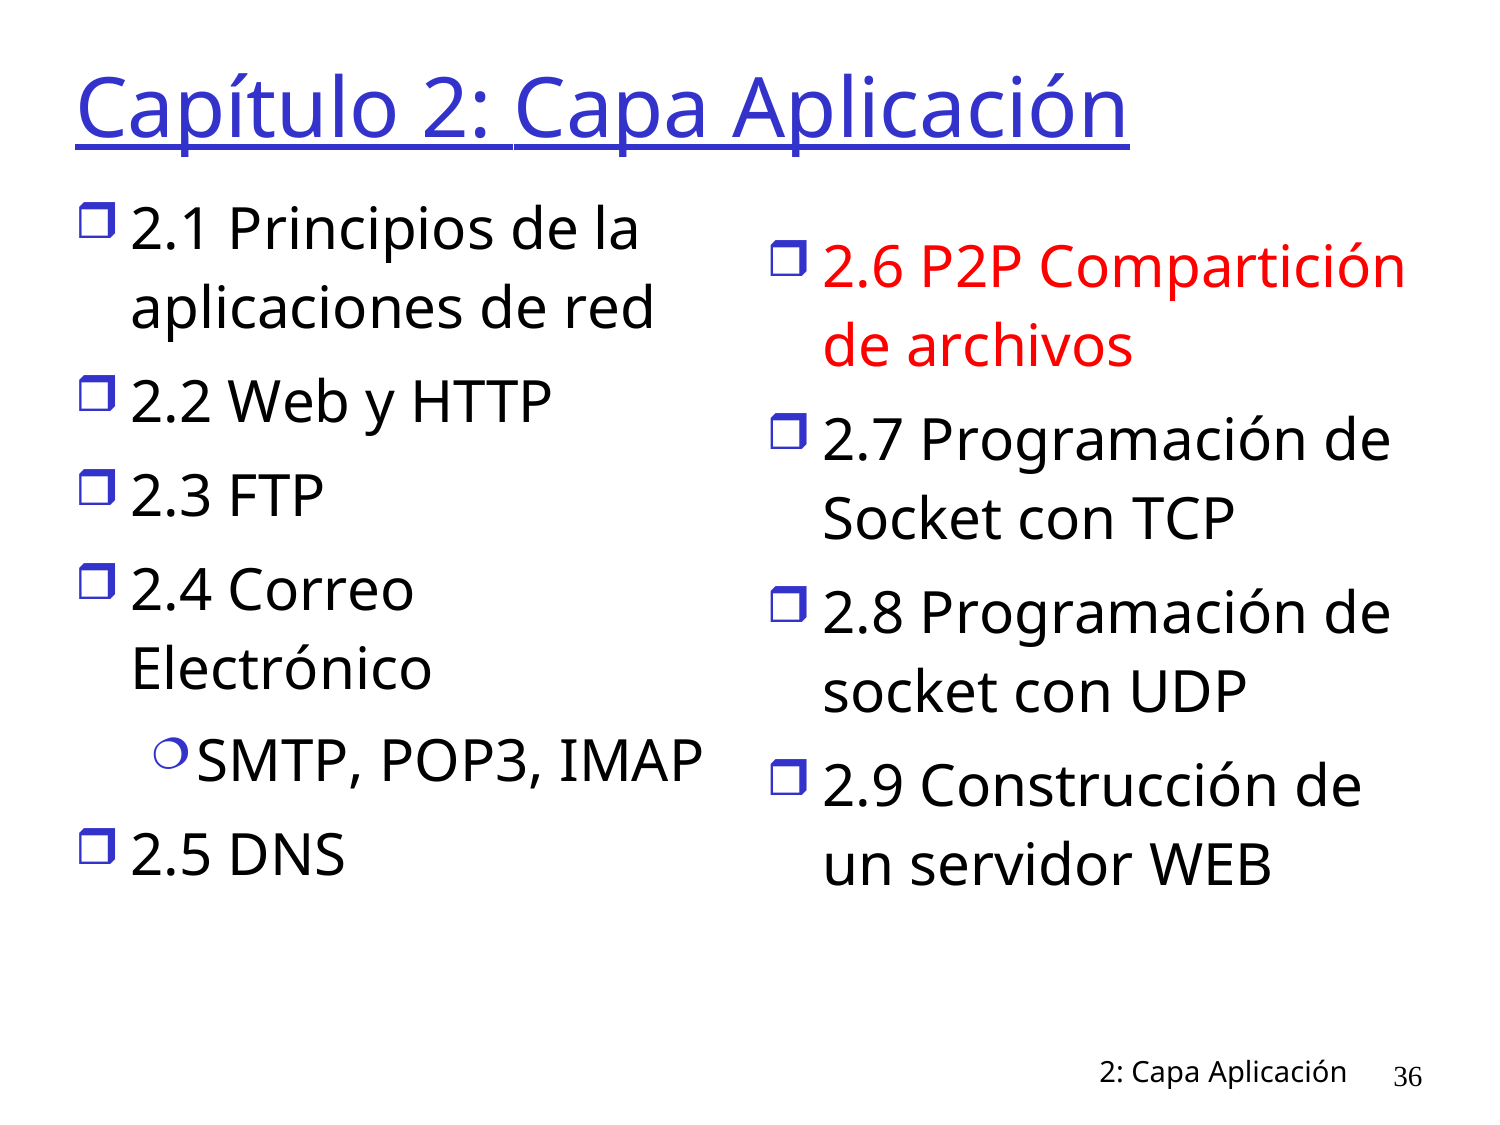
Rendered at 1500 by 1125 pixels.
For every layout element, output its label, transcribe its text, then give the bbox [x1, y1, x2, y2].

list 2.1 Principios de la aplicaciones de red 2.2 Web y HTTP 2.3 FTP 2.4 Correo Electrónico SMTP, POP3, IMAP 2.5 DNS [75, 187, 734, 1021]
list 2.6 P2P Compartición de archivos 2.7 Programación de Socket con TCP 2.8 Programación de socket con UDP 2.9 Construcción de un servidor WEB [766, 224, 1426, 968]
title Capítulo 2: Capa Aplicación [75, 23, 1426, 188]
